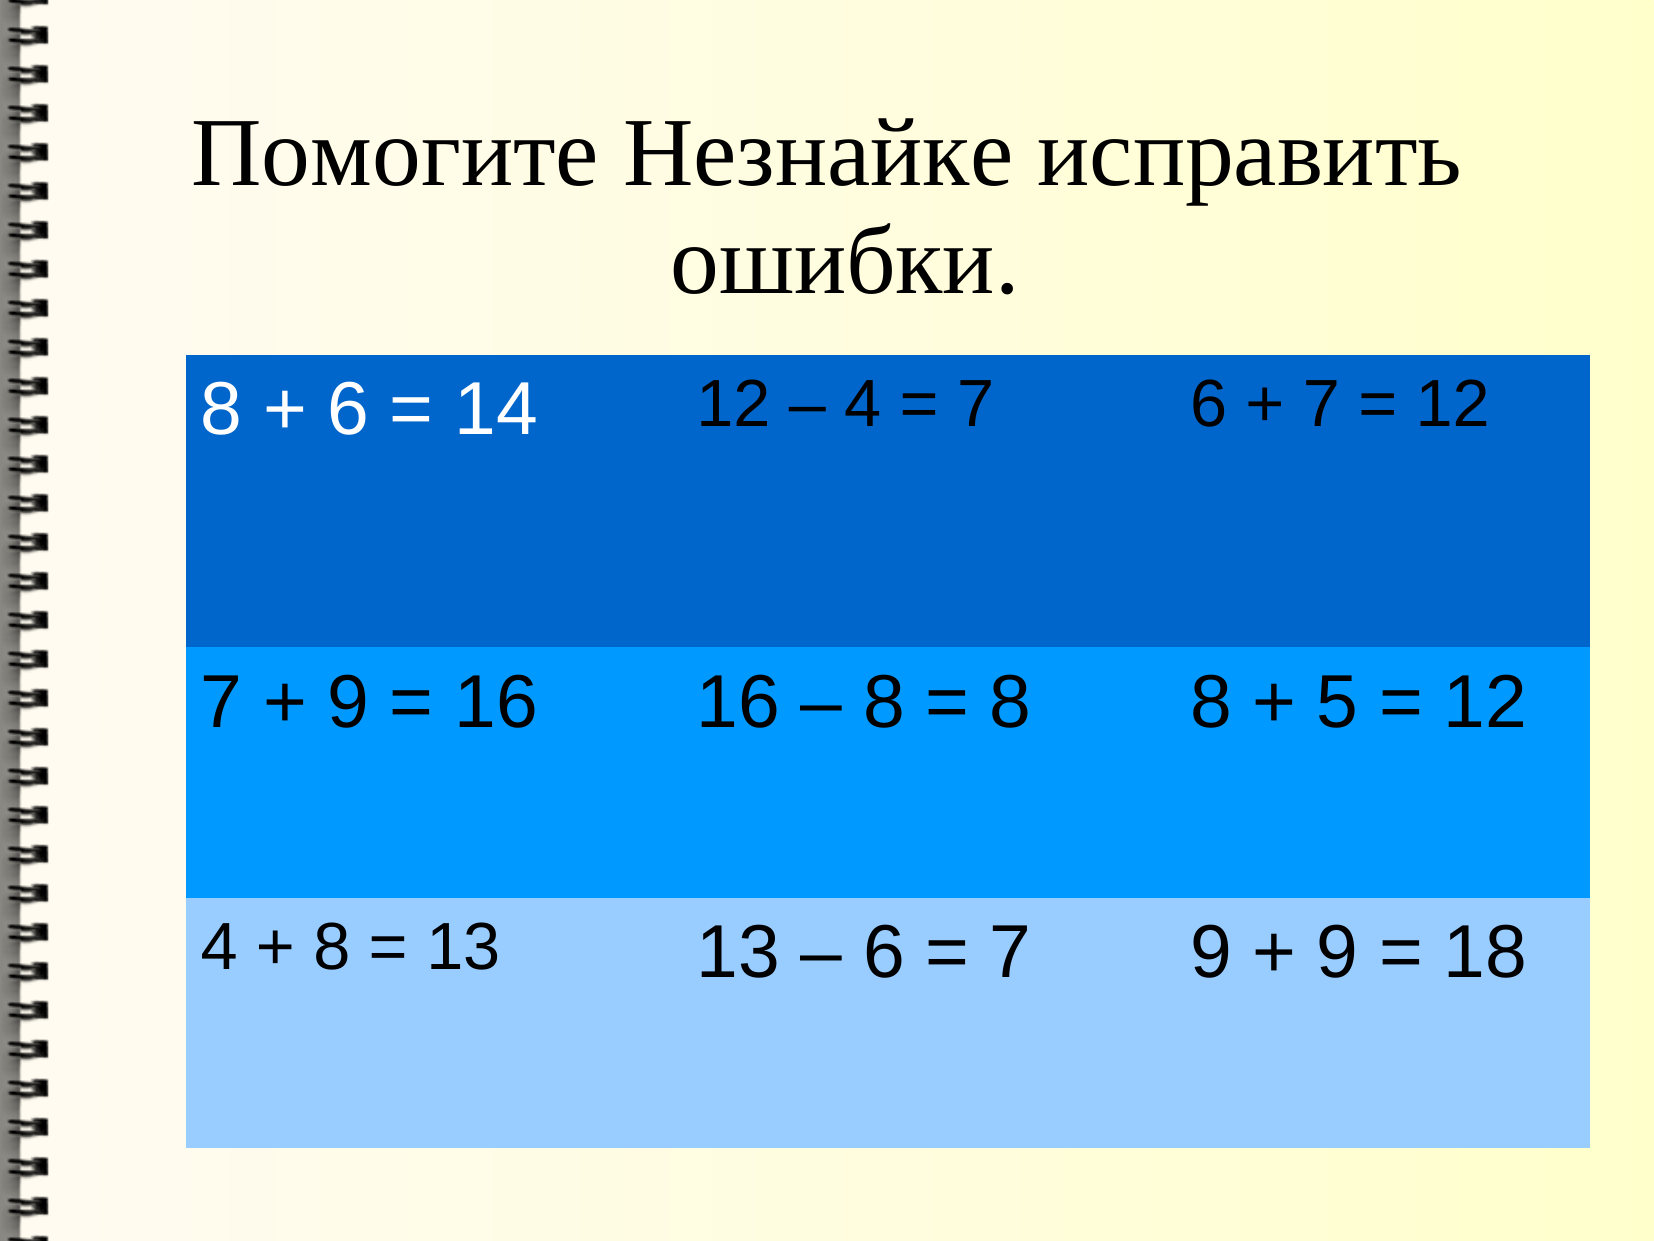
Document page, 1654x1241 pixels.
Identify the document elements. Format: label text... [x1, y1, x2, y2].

table_header 6 + 7 = 12 [1175, 355, 1590, 647]
table_cell 9 + 9 = 18 [1175, 898, 1590, 1148]
picture [0, 0, 1654, 1241]
table_cell 16 – 8 = 8 [682, 647, 1175, 898]
table_header 12 – 4 = 7 [682, 355, 1175, 647]
table_cell 7 + 9 = 16 [186, 647, 682, 898]
table_header 8 + 6 = 14 [186, 355, 682, 647]
table_cell 13 – 6 = 7 [682, 898, 1175, 1148]
title Помогите Незнайке исправить ошибки. [121, 98, 1534, 315]
table_cell 4 + 8 = 13 [186, 898, 682, 1148]
table_cell 8 + 5 = 12 [1175, 647, 1590, 898]
